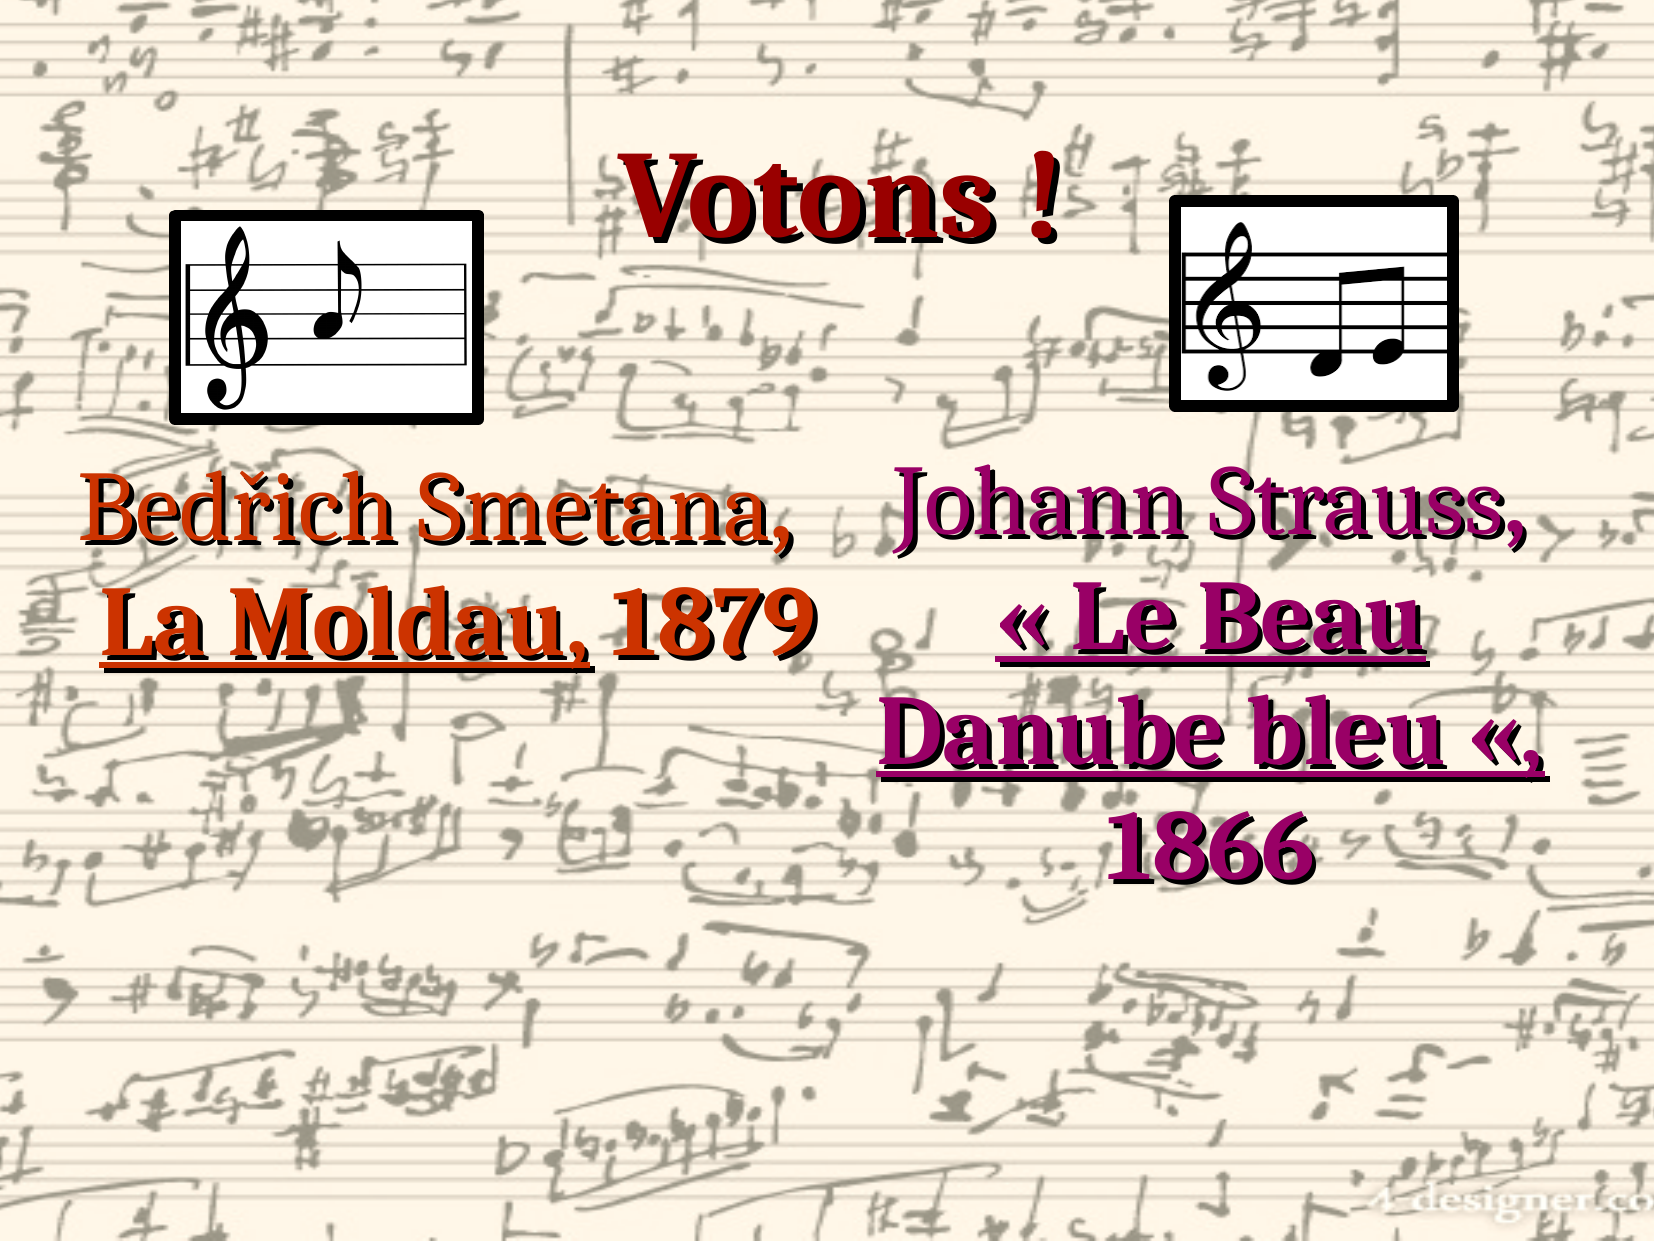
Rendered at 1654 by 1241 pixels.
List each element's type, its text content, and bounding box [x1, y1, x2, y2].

text_box Votons ! [88, 118, 1595, 414]
text_box Bedřich Smetana, La Moldau, 1879 [59, 442, 857, 1241]
picture [0, 0, 1654, 1241]
text_box Johann Strauss, « Le Beau Danube bleu «, 1866 [826, 437, 1595, 922]
